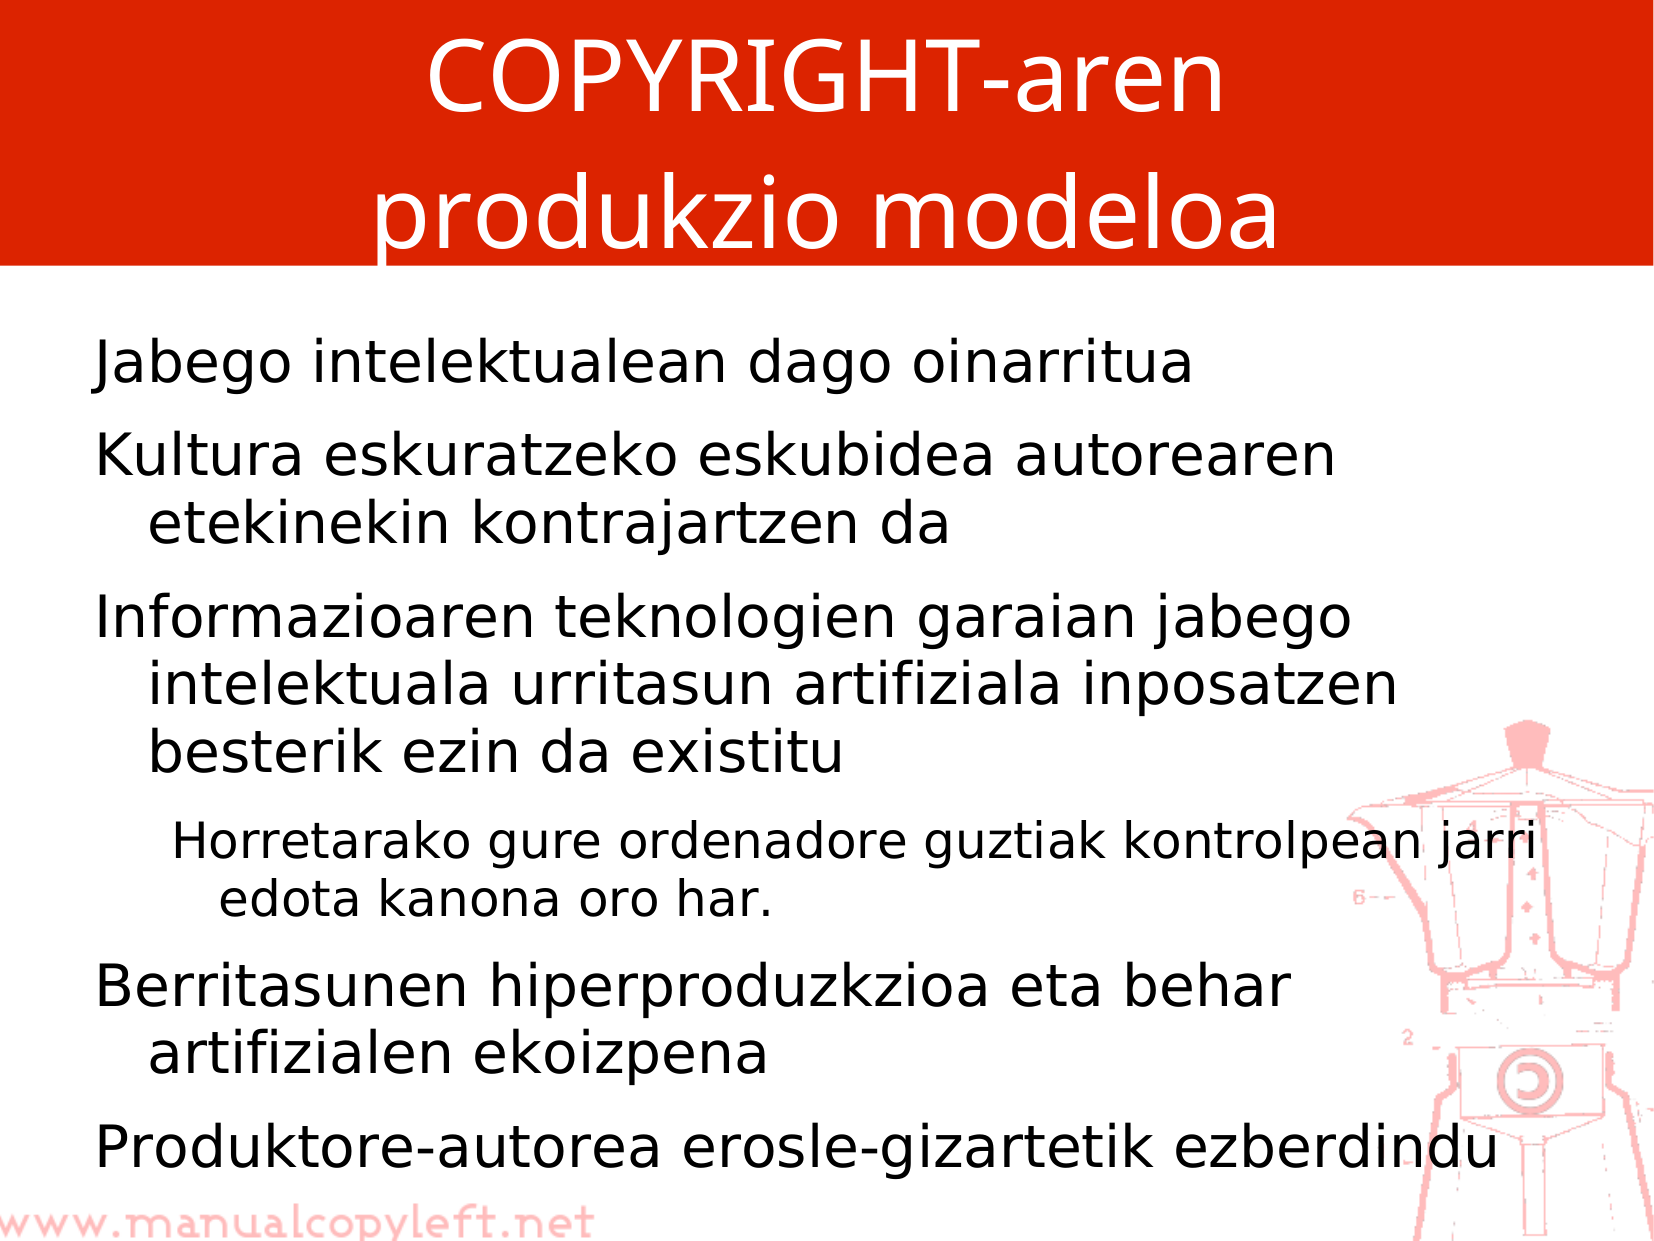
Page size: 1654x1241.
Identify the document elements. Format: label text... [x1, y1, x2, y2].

text_box [0, 0, 1654, 266]
list Jabego intelektualean dago oinarritua Kultura eskuratzeko eskubidea autorearen etekinekin kontrajartzen da Informazioaren teknologien garaian jabego intelektuala urritasun artifiziala inposatzen besterik ezin da existitu Horretarako gure ordenadore guztiak kontrolpean jarri edota kanona oro har. Berritasunen hiperproduzkzioa eta behar artifizialen ekoizpena Produktore-autorea erosle-gizartetik ezberdindu [76, 328, 1565, 1182]
picture [0, 266, 1654, 1241]
title COPYRIGHT-aren produkzio modeloa [82, 24, 1571, 258]
